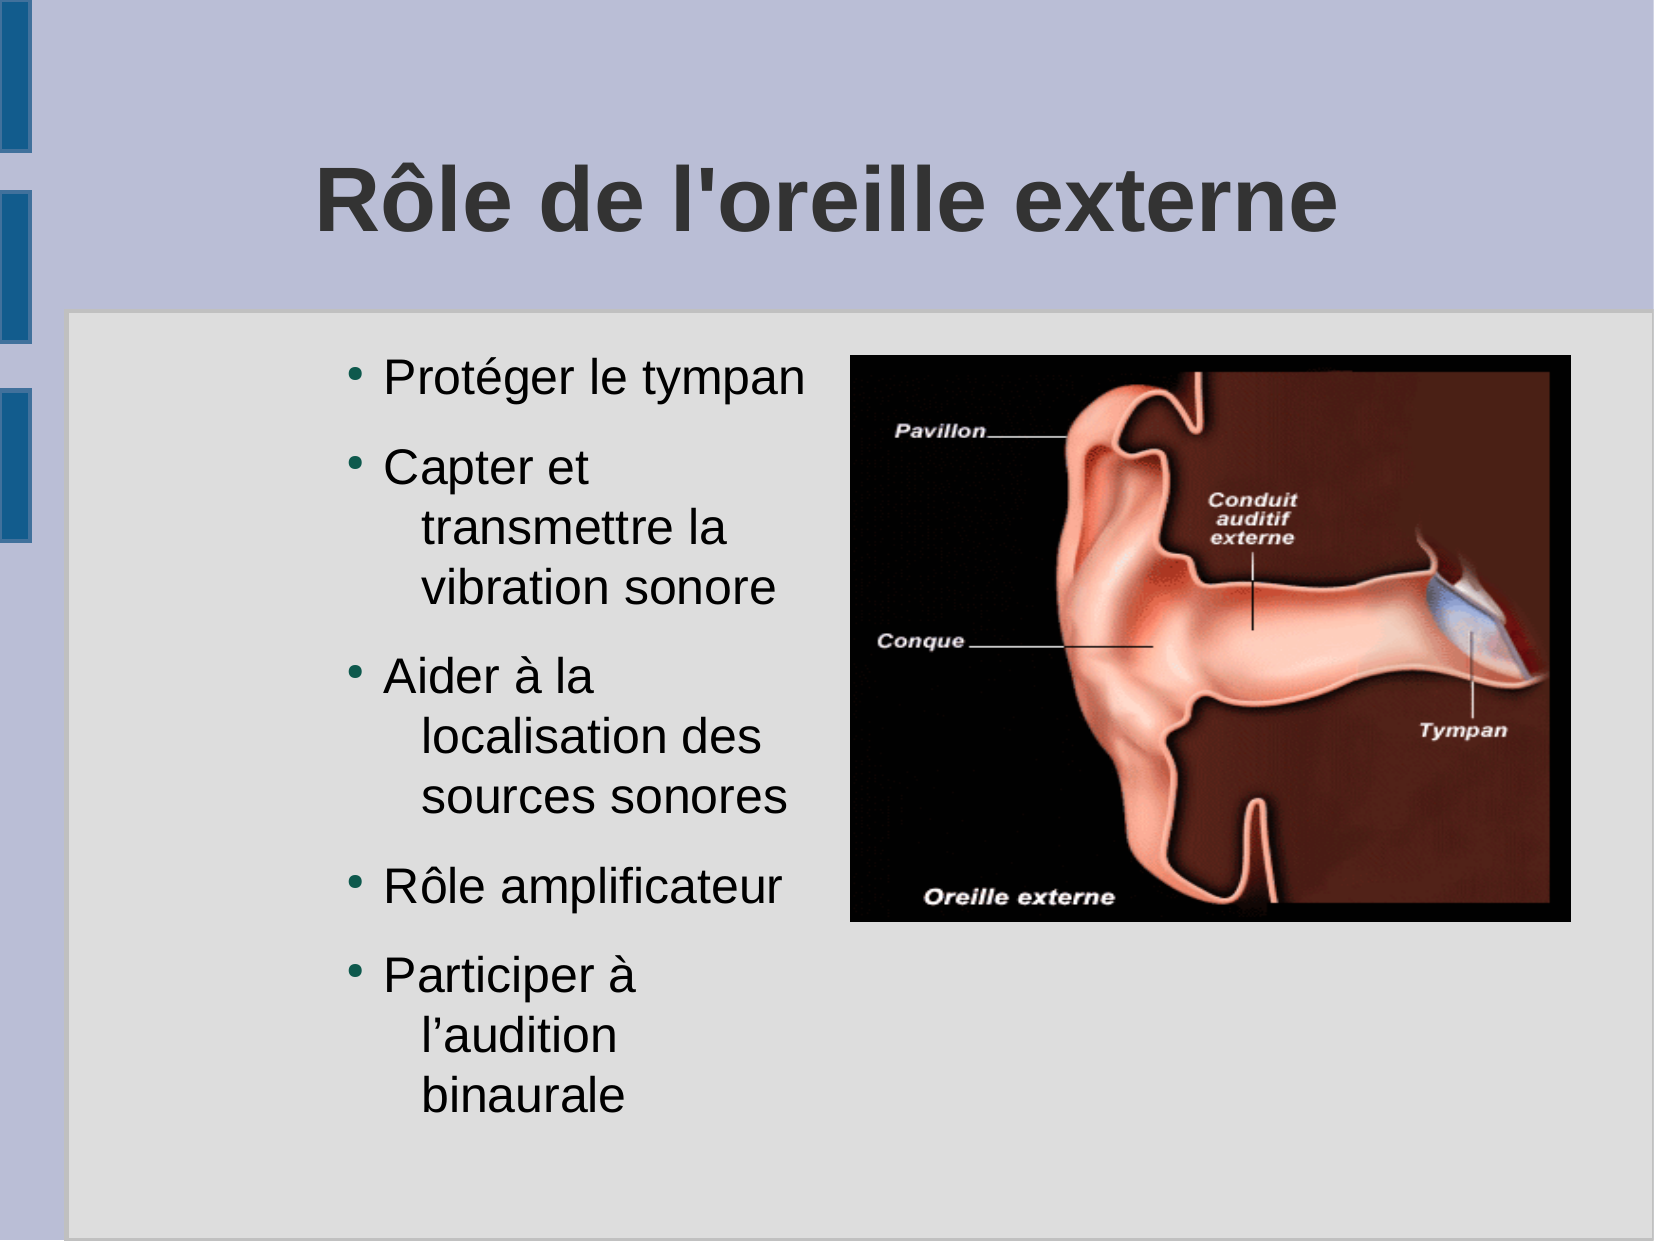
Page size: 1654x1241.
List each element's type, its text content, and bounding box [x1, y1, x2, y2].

title Rôle de l'oreille externe [121, 91, 1534, 299]
picture [850, 355, 1571, 922]
list Protéger le tympan Capter et transmettre la vibration sonore Aider à la localisation des sources sonores Rôle amplificateur Participer à l’audition binaurale [121, 344, 827, 1127]
